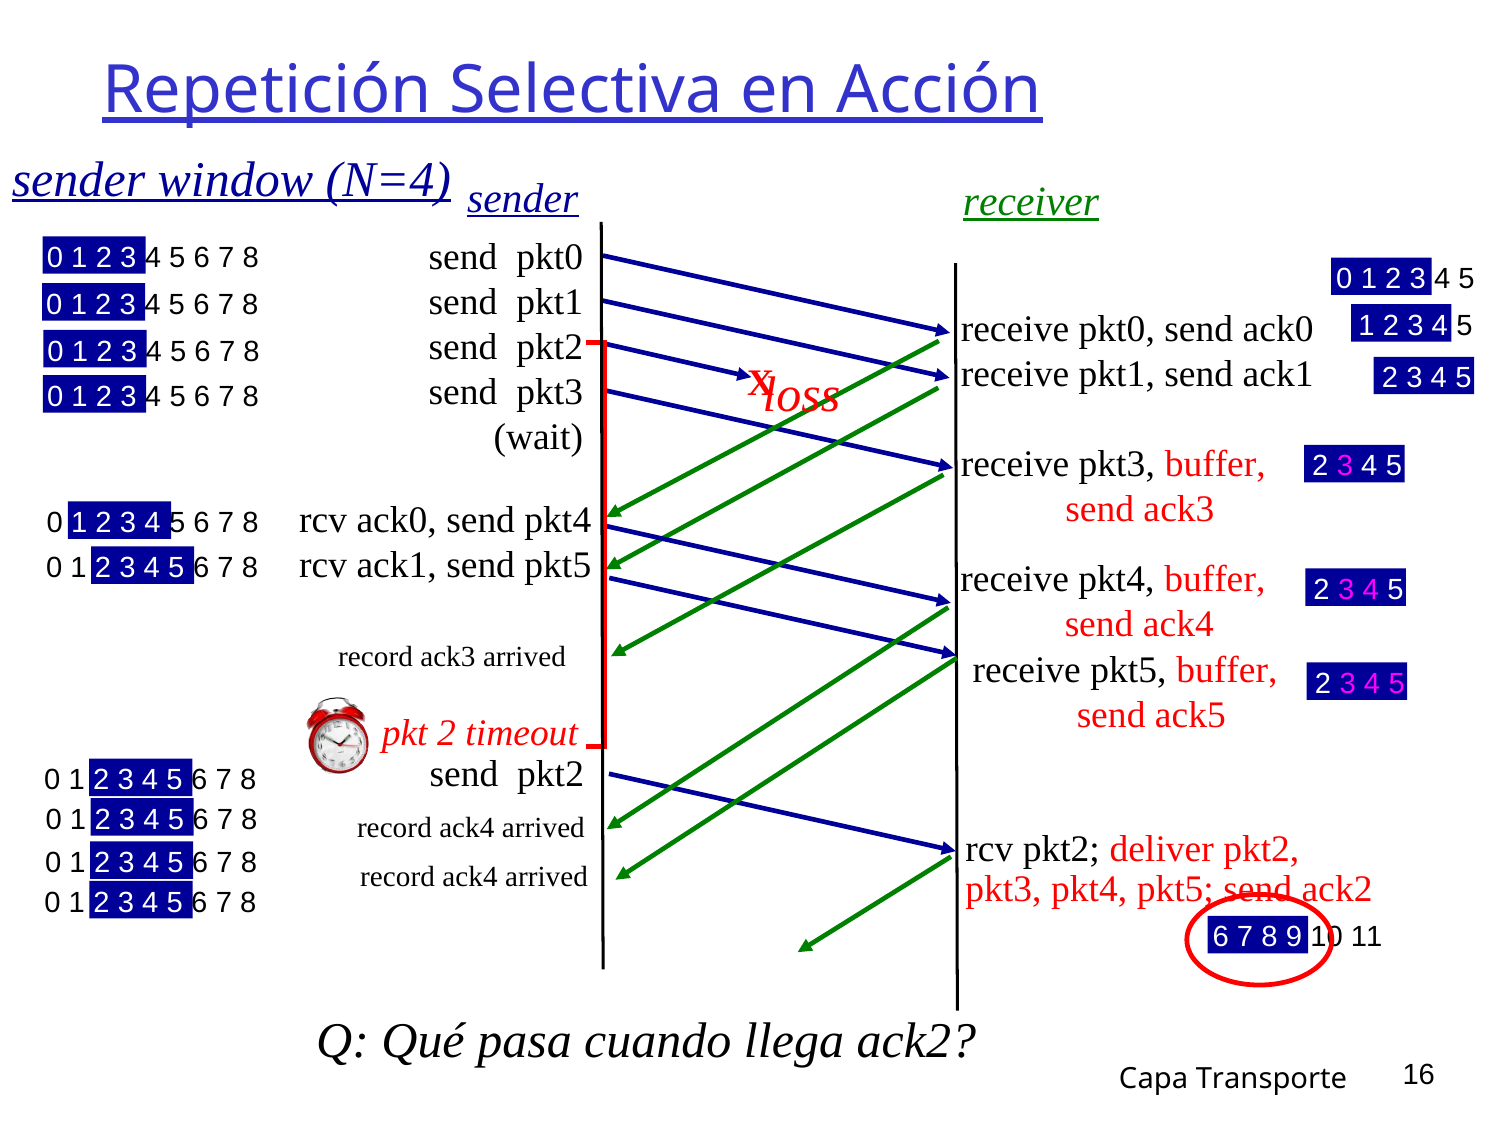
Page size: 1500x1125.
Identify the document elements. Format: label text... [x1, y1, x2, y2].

text_box 0 1 2 3 4 5 6 7 8 [31, 495, 283, 547]
text_box 0 1 2 3 4 5 6 7 8 [32, 369, 283, 420]
text_box 0 1 2 3 4 5 6 7 8 [30, 792, 281, 835]
text_box 0 1 2 3 4 5 [1249, 562, 1419, 613]
text_box sender window (N=4) [0, 138, 467, 214]
text_box pkt 2 timeout [372, 711, 594, 761]
text_box 0 1 2 3 4 5 6 7 8 [29, 752, 280, 804]
text_box rcv ack0, send pkt4 rcv ack1, send pkt5 [284, 487, 600, 638]
text_box 0 1 2 3 4 5 6 7 8 [29, 875, 280, 926]
text_box 6 7 8 9 10 11 [1197, 909, 1329, 961]
text_box record ack4 arrived [345, 849, 601, 900]
text_box 0 1 2 3 4 5 6 7 8 [30, 835, 281, 887]
text_box 0 1 2 3 4 5 [1318, 350, 1487, 402]
text_box receive pkt4, buffer, send ack4 [945, 546, 1291, 653]
text_box loss [747, 353, 856, 429]
text_box 0 1 2 3 4 5 [1248, 438, 1418, 490]
text_box 0 1 2 3 4 5 [1321, 251, 1490, 303]
text_box send pkt2 [414, 746, 599, 800]
text_box 0 1 2 3 4 5 [1251, 656, 1420, 707]
text_box sender [452, 163, 594, 229]
text_box 0 1 2 3 4 5 6 7 8 [32, 324, 283, 369]
text_box record ack3 arrived [323, 629, 582, 680]
text_box 0 1 2 3 4 5 6 7 8 [31, 277, 282, 328]
text_box rcv pkt2; deliver pkt2, pkt3, pkt4, pkt5; send ack2 [950, 821, 1388, 918]
text_box receive pkt5, buffer, send ack5 [957, 637, 1303, 743]
title Repetición Selectiva en Acción [87, 23, 1463, 150]
text_box send pkt0 send pkt1 send pkt2 send pkt3 (wait) [413, 224, 598, 465]
text_box 0 1 2 3 4 5 6 7 8 [31, 540, 282, 592]
text_box rcv pkt2; deliver pkt2, pkt3, pkt4, pkt5; send ack2 [1213, 897, 1306, 909]
text_box Q: Qué pasa cuando llega ack2? [301, 1000, 992, 1076]
text_box receive pkt0, send ack0 receive pkt1, send ack1 receive pkt3, buffer, send ack3 [946, 296, 1330, 538]
picture [299, 694, 372, 774]
text_box X [732, 350, 789, 411]
text_box record ack4 arrived [342, 800, 601, 851]
text_box 0 1 2 3 4 5 6 7 8 [32, 230, 283, 281]
text_box receiver [948, 166, 1115, 232]
text_box 0 1 2 3 4 5 [1319, 298, 1488, 349]
text_box 6 7 8 9 10 11 [1319, 909, 1399, 961]
